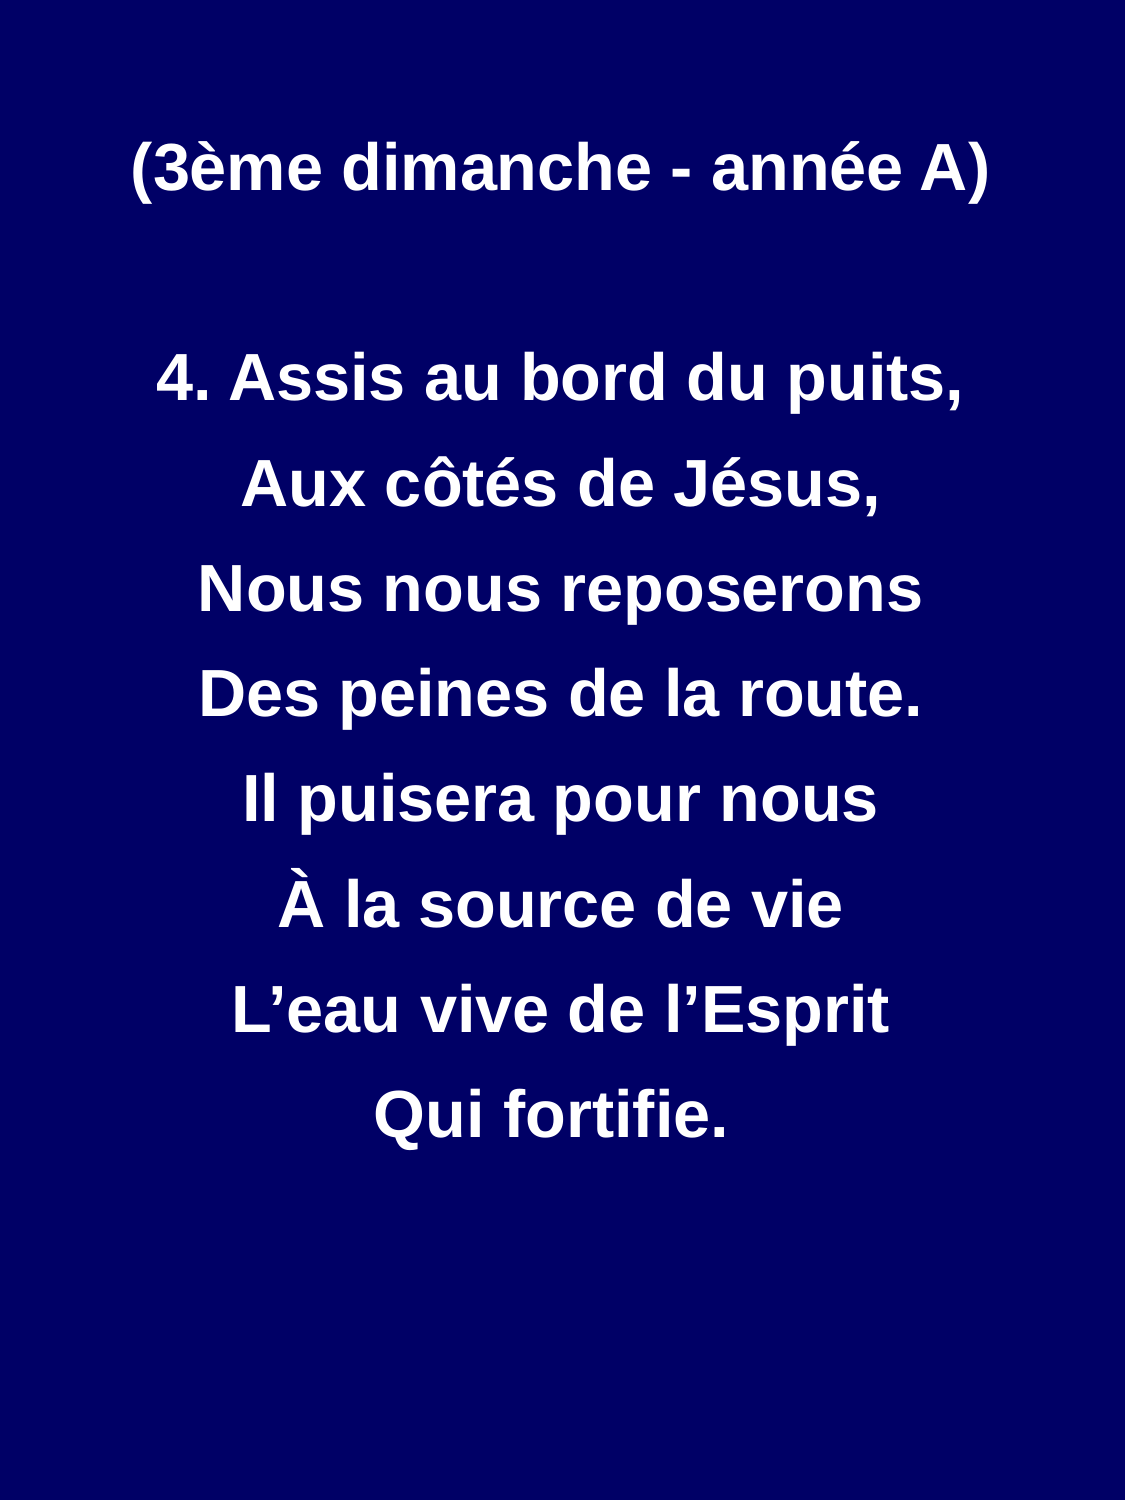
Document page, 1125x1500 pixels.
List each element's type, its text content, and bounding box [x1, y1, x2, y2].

text_box (3ème dimanche - année A) 4. Assis au bord du puits, Aux côtés de Jésus, Nous nous reposerons Des peines de la route. Il puisera pour nous À la source de vie L’eau vive de l’Esprit Qui fortifie. [11, 35, 1111, 1441]
